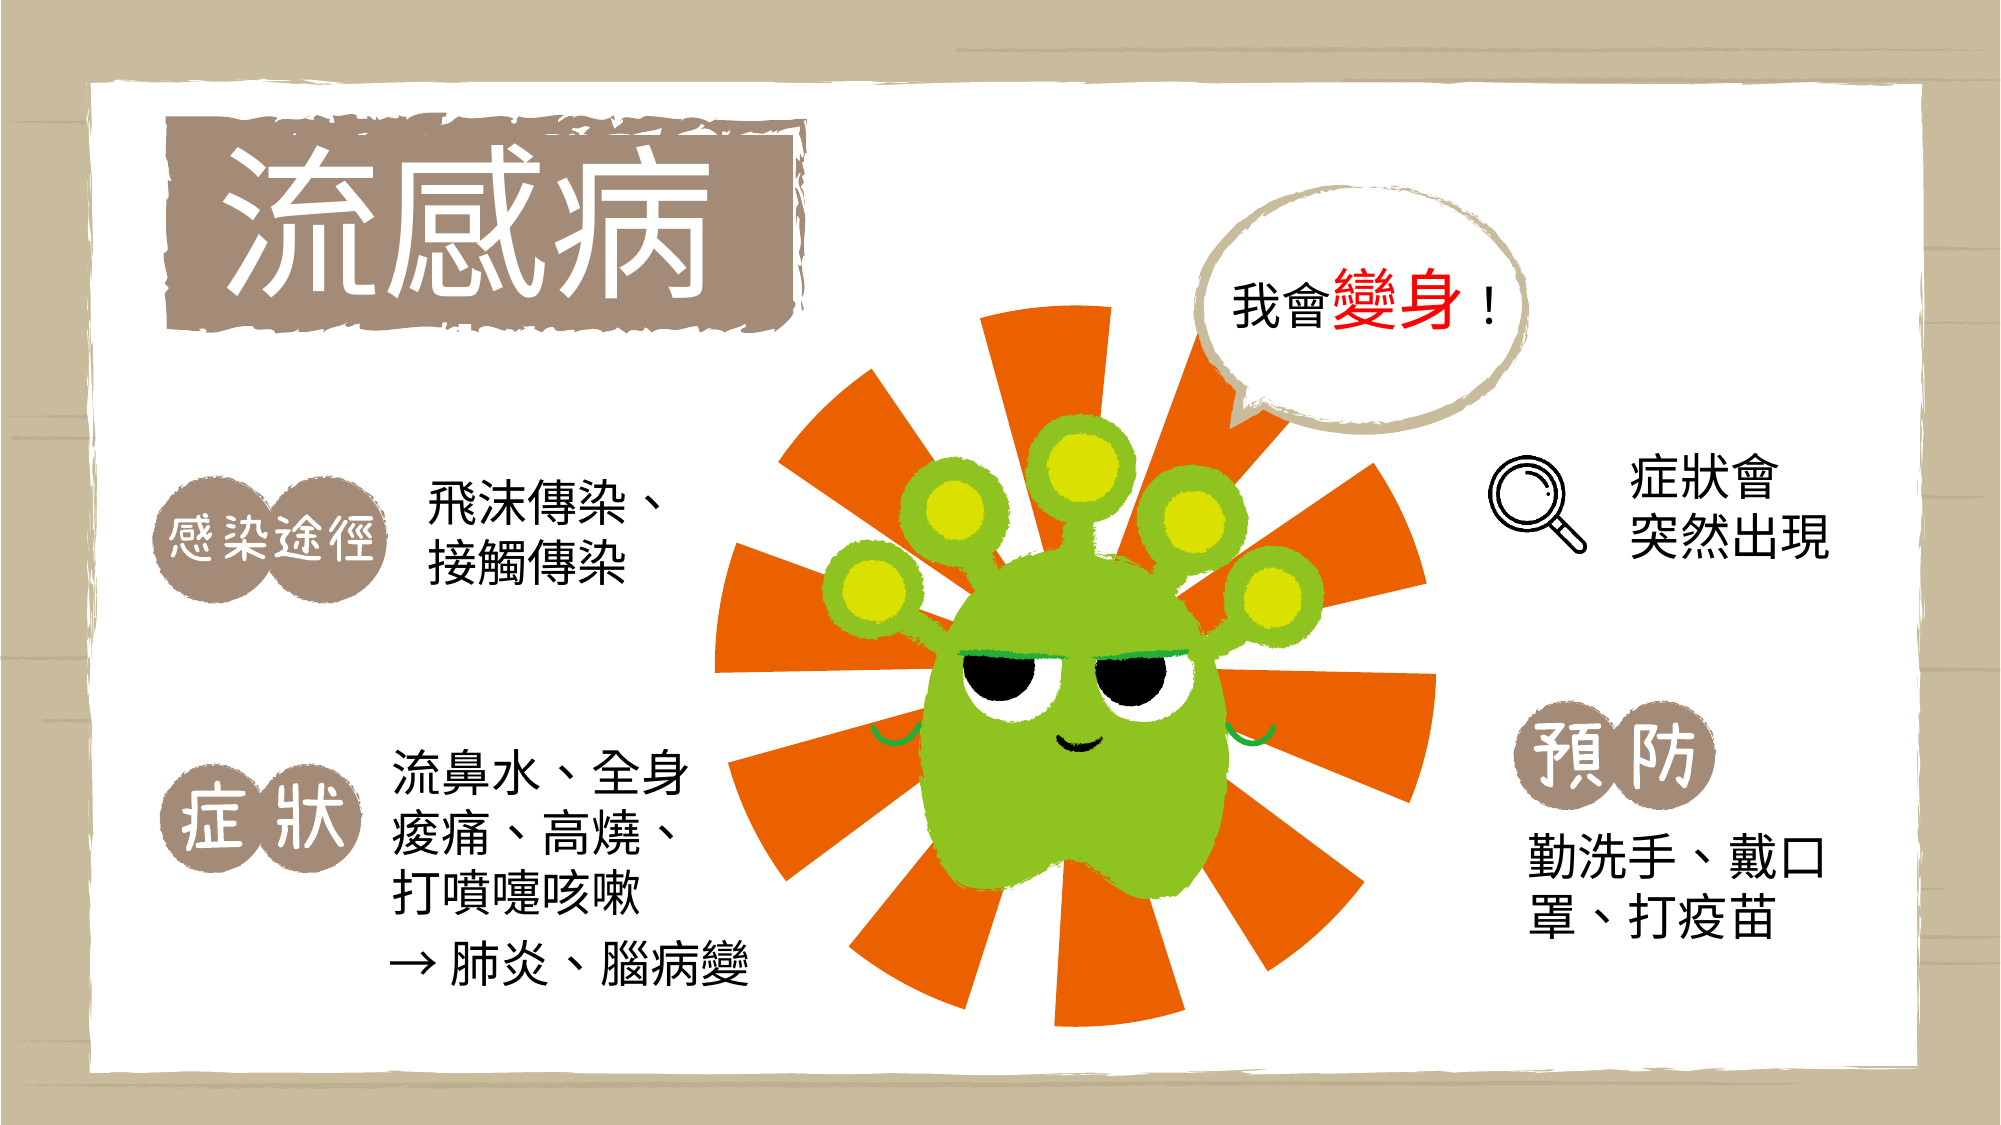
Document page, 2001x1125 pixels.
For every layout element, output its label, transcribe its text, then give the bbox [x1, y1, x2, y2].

text_box 流感病毒 [179, 133, 754, 295]
text_box 流鼻水、全身痠痛、高燒、打噴嚏咳嗽 [376, 734, 754, 924]
text_box 飛沫傳染、 接觸傳染 [412, 463, 711, 601]
text_box →肺炎、腦病變 [373, 924, 775, 1001]
picture [159, 763, 363, 873]
text_box 我會變身！ [1216, 250, 1514, 347]
picture [151, 474, 388, 605]
text_box 勤洗手、戴口罩、打疫苗 [1512, 818, 1865, 1015]
text_box 症狀會 突然出現 [1615, 438, 1906, 636]
picture [1512, 700, 1718, 810]
picture [162, 112, 1587, 1095]
